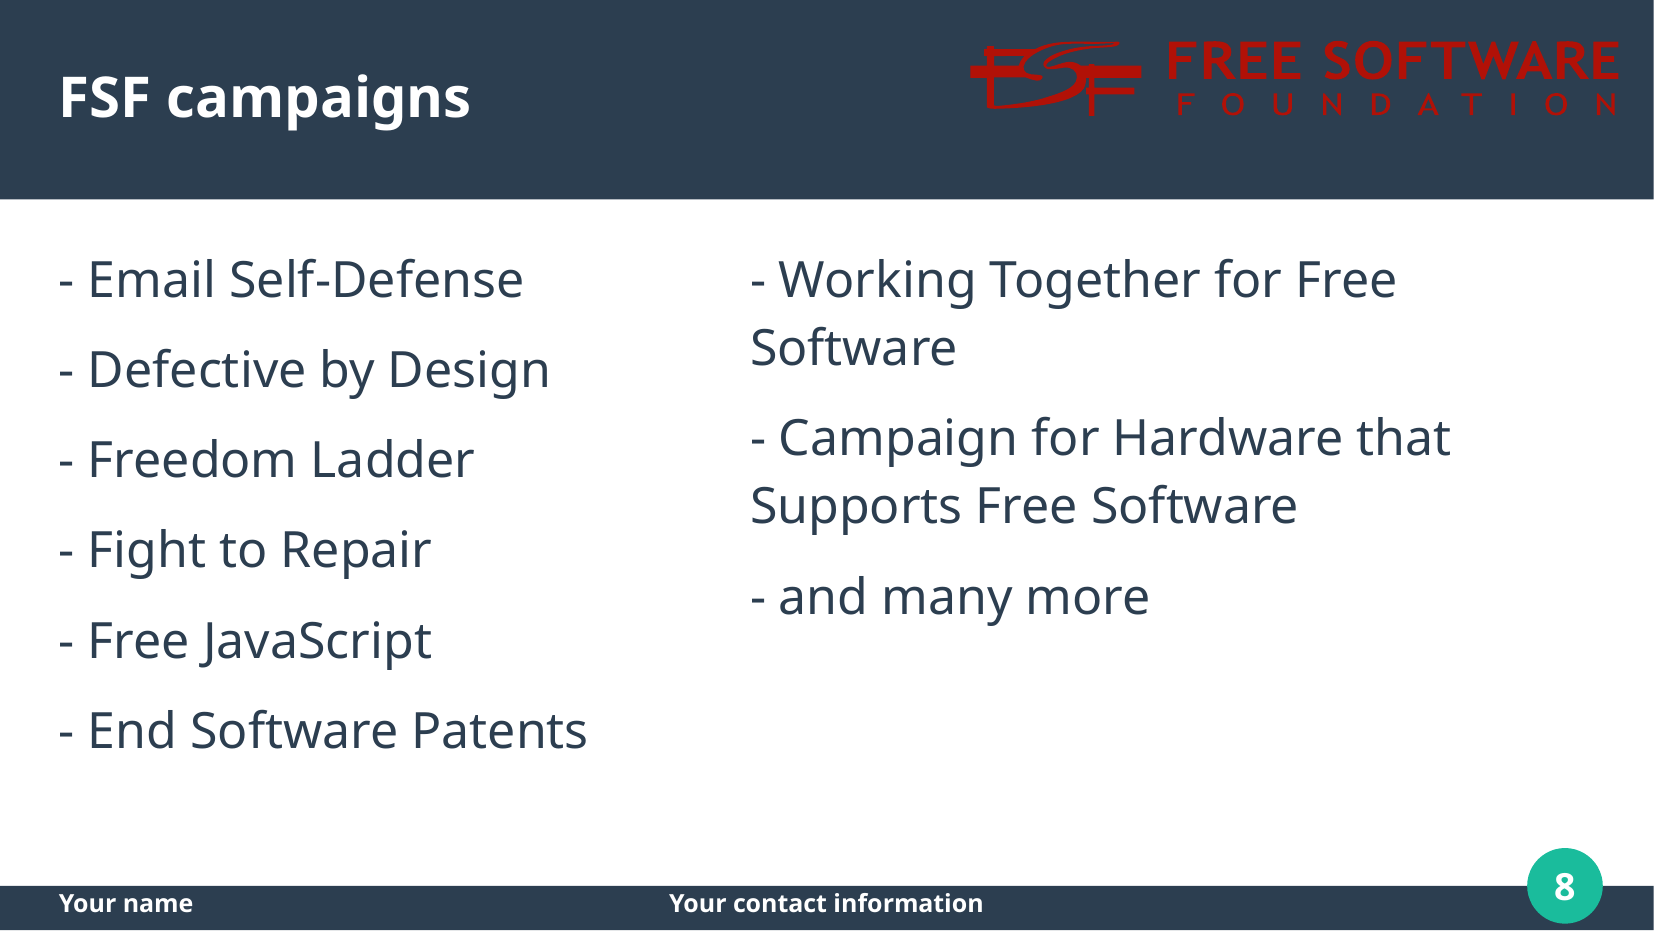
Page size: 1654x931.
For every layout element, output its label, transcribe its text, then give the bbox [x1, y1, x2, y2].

title FSF campaigns [59, 37, 1595, 156]
list - Working Together for Free Software - Campaign for Hardware that Supports Free Software - and many more [750, 243, 1595, 864]
list - Email Self-Defense - Defective by Design - Freedom Ladder - Fight to Repair - Free JavaScript - End Software Patents [59, 243, 750, 864]
